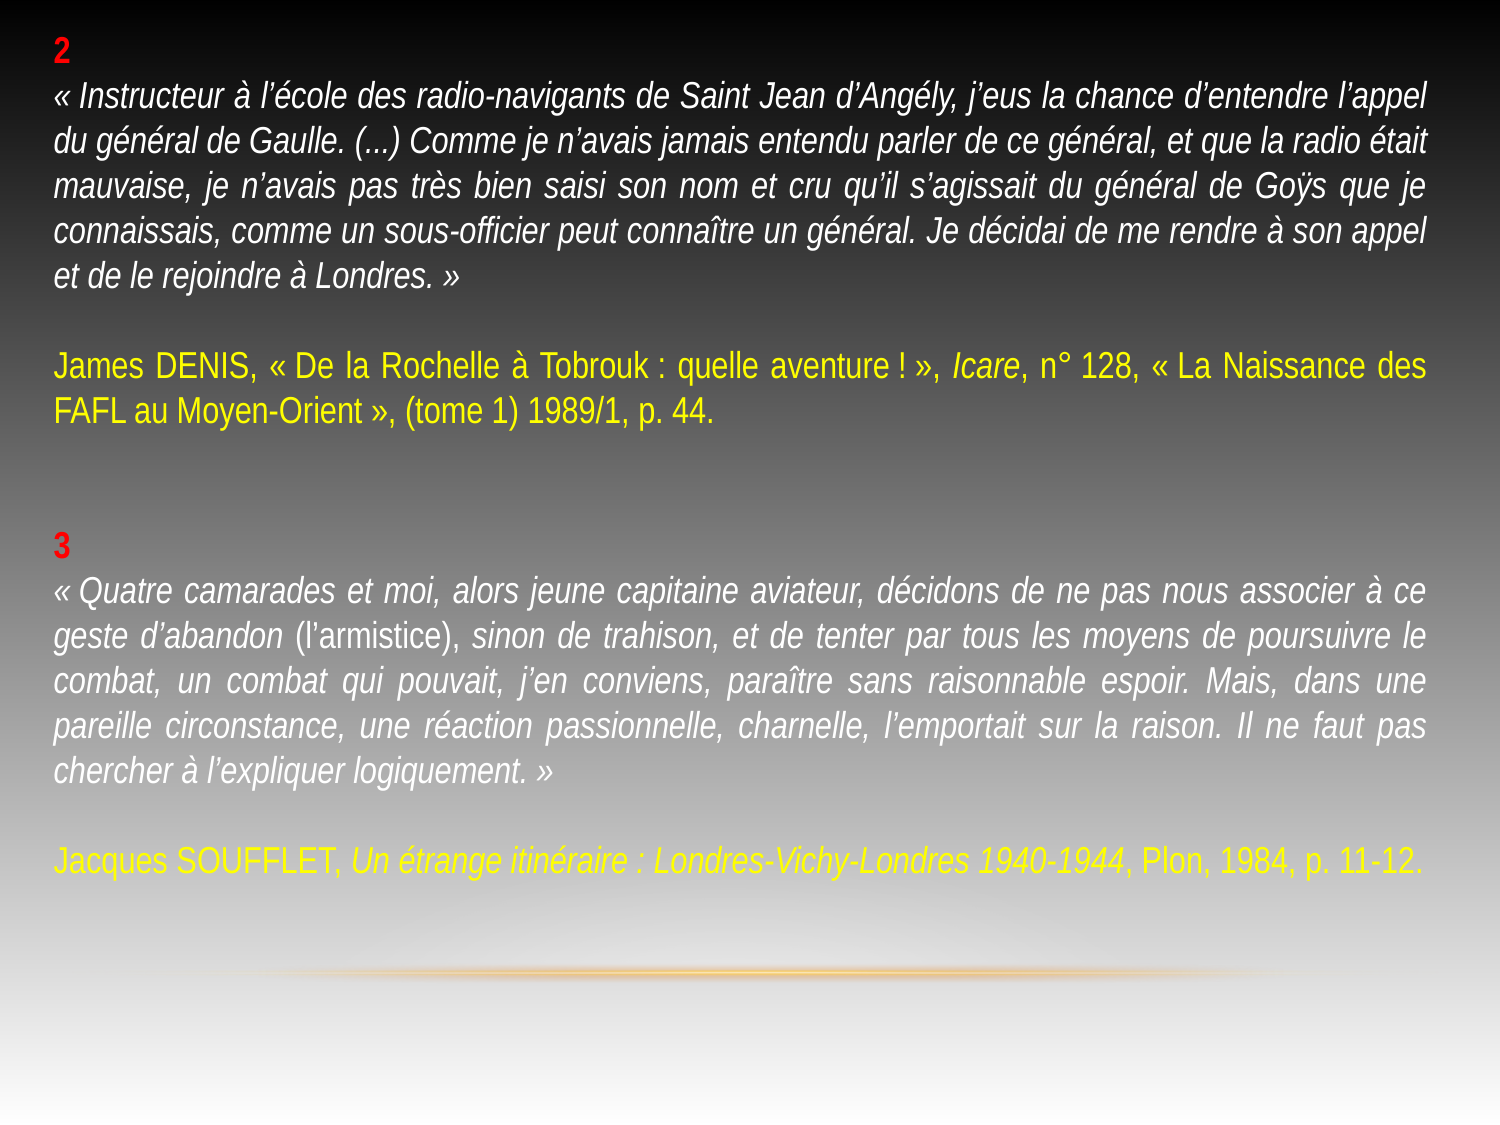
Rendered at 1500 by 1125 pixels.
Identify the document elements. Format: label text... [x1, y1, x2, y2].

text_box 2 « Instructeur à l’école des radio-navigants de Saint Jean d’Angély, j’eus la chance d’entendre l’appel du général de Gaulle. (...) Comme je n’avais jamais entendu parler de ce général, et que la radio était mauvaise, je n’avais pas très bien saisi son nom et cru qu’il s’agissait du général de Goÿs que je connaissais, comme un sous-officier peut connaître un général. Je décidai de me rendre à son appel et de le rejoindre à Londres. » James DENIS, « De la Rochelle à Tobrouk : quelle aventure ! », Icare, n° 128, « La Naissance des FAFL au Moyen-Orient », (tome 1) 1989/1, p. 44. 3 « Quatre camarades et moi, alors jeune capitaine aviateur, décidons de ne pas nous associer à ce geste d’abandon (l’armistice), sinon de trahison, et de tenter par tous les moyens de poursuivre le combat, un combat qui pouvait, j’en conviens, paraître sans raisonnable espoir. Mais, dans une pareille circonstance, une réaction passionnelle, charnelle, l’emportait sur la raison. Il ne faut pas chercher à l’expliquer logiquement. » Jacques SOUFFLET, Un étrange itinéraire : Londres-Vichy-Londres 1940-1944, Plon, 1984, p. 11-12. [38, 18, 1442, 934]
picture [0, 0, 1500, 1125]
